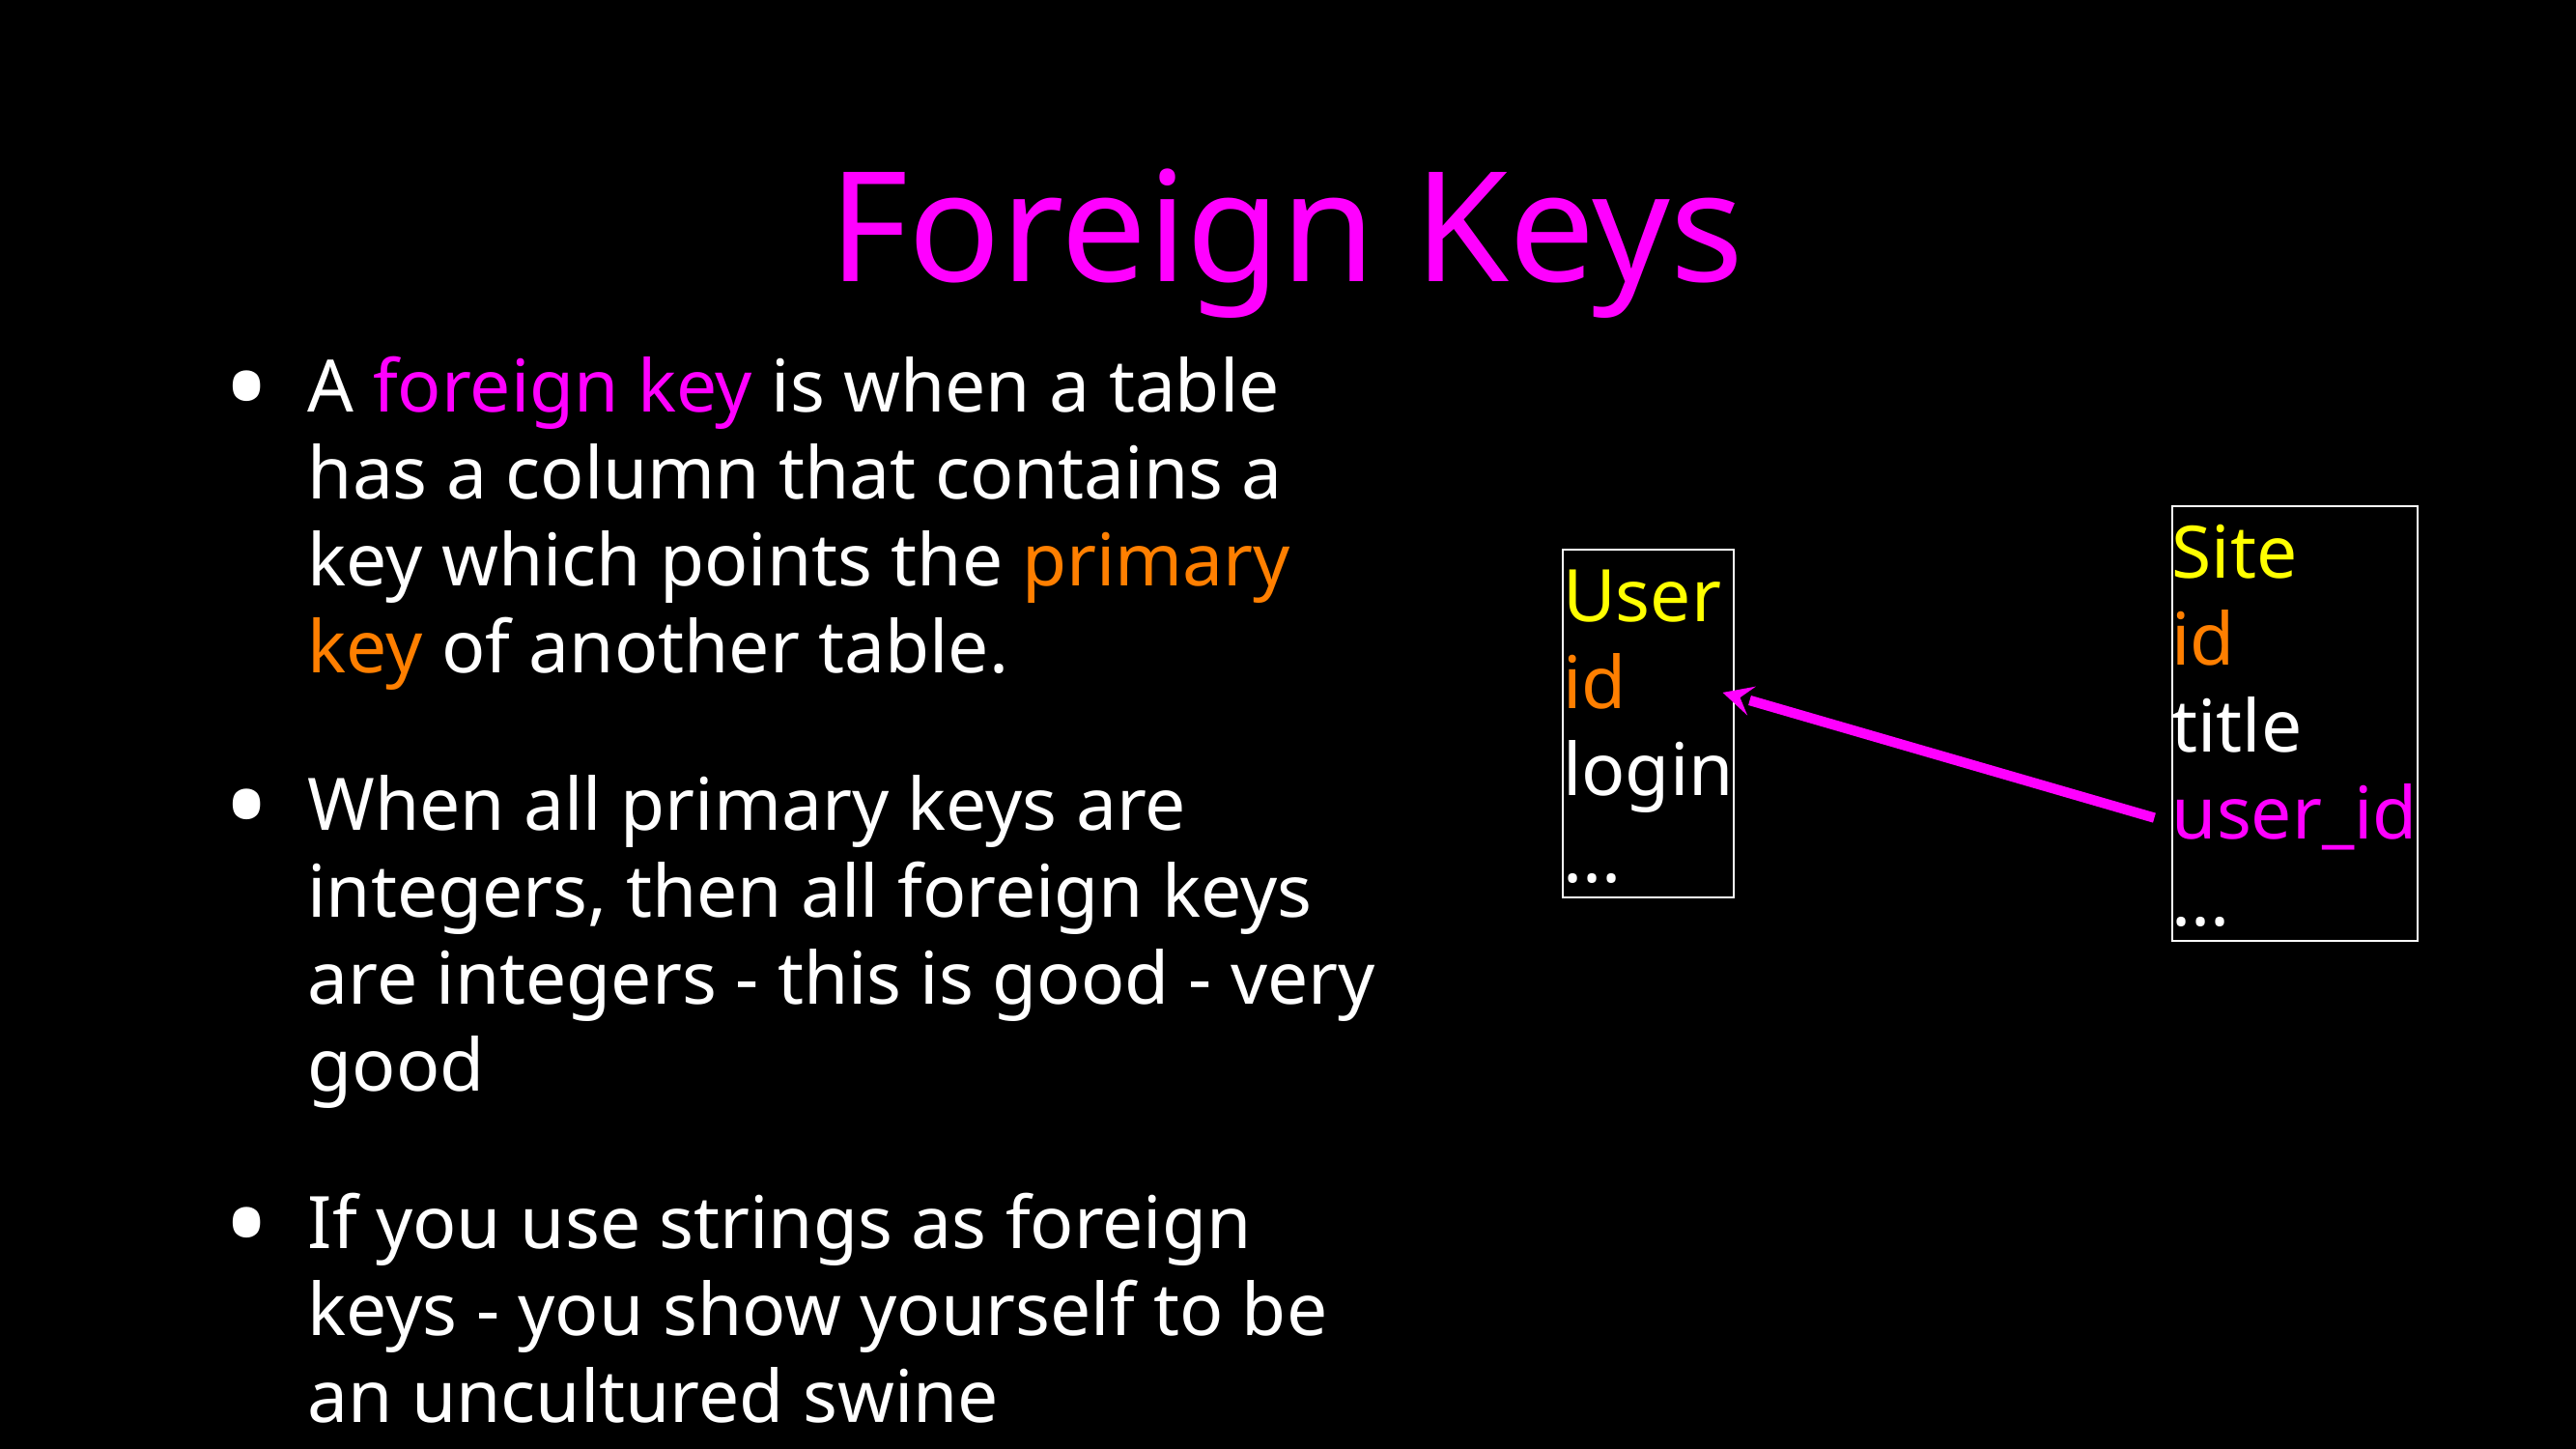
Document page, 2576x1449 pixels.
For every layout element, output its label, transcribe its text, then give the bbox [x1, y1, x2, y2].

list A foreign key is when a table has a column that contains a key which points the primary key of another table. When all primary keys are integers, then all foreign keys are integers - this is good - very good If you use strings as foreign keys - you show yourself to be an uncultured swine [183, 377, 1393, 1400]
title Foreign Keys [183, 38, 2392, 403]
text_box User id login ... [1563, 549, 1734, 897]
text_box Site id title user_id ... [2171, 505, 2419, 941]
